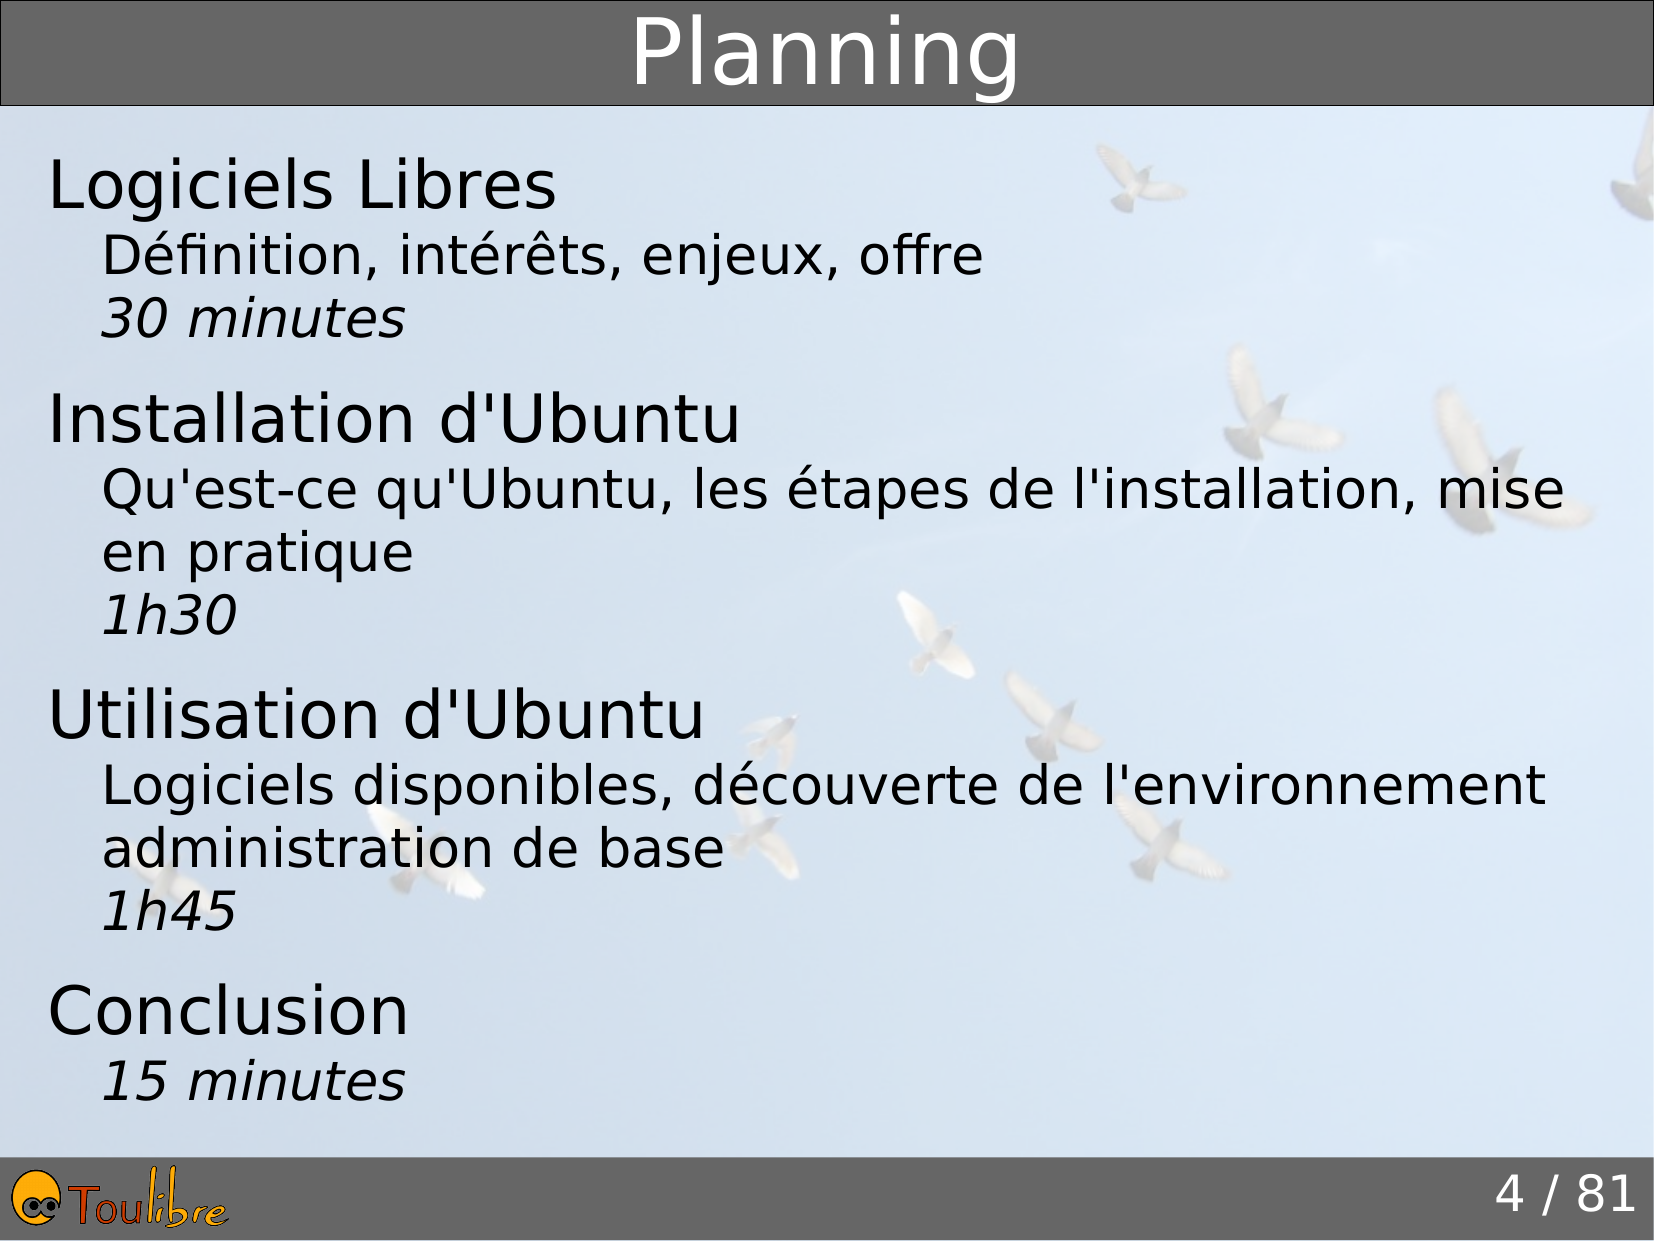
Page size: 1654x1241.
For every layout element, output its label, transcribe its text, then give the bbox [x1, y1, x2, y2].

picture [11, 1165, 229, 1228]
title Planning [0, 0, 1654, 107]
list Logiciels Libres Définition, intérêts, enjeux, offre 30 minutes Installation d'Ubuntu Qu'est-ce qu'Ubuntu, les étapes de l'installation, mise en pratique 1h30 Utilisation d'Ubuntu Logiciels disponibles, découverte de l'environnement administration de base 1h45 Conclusion 15 minutes [30, 146, 1592, 1114]
